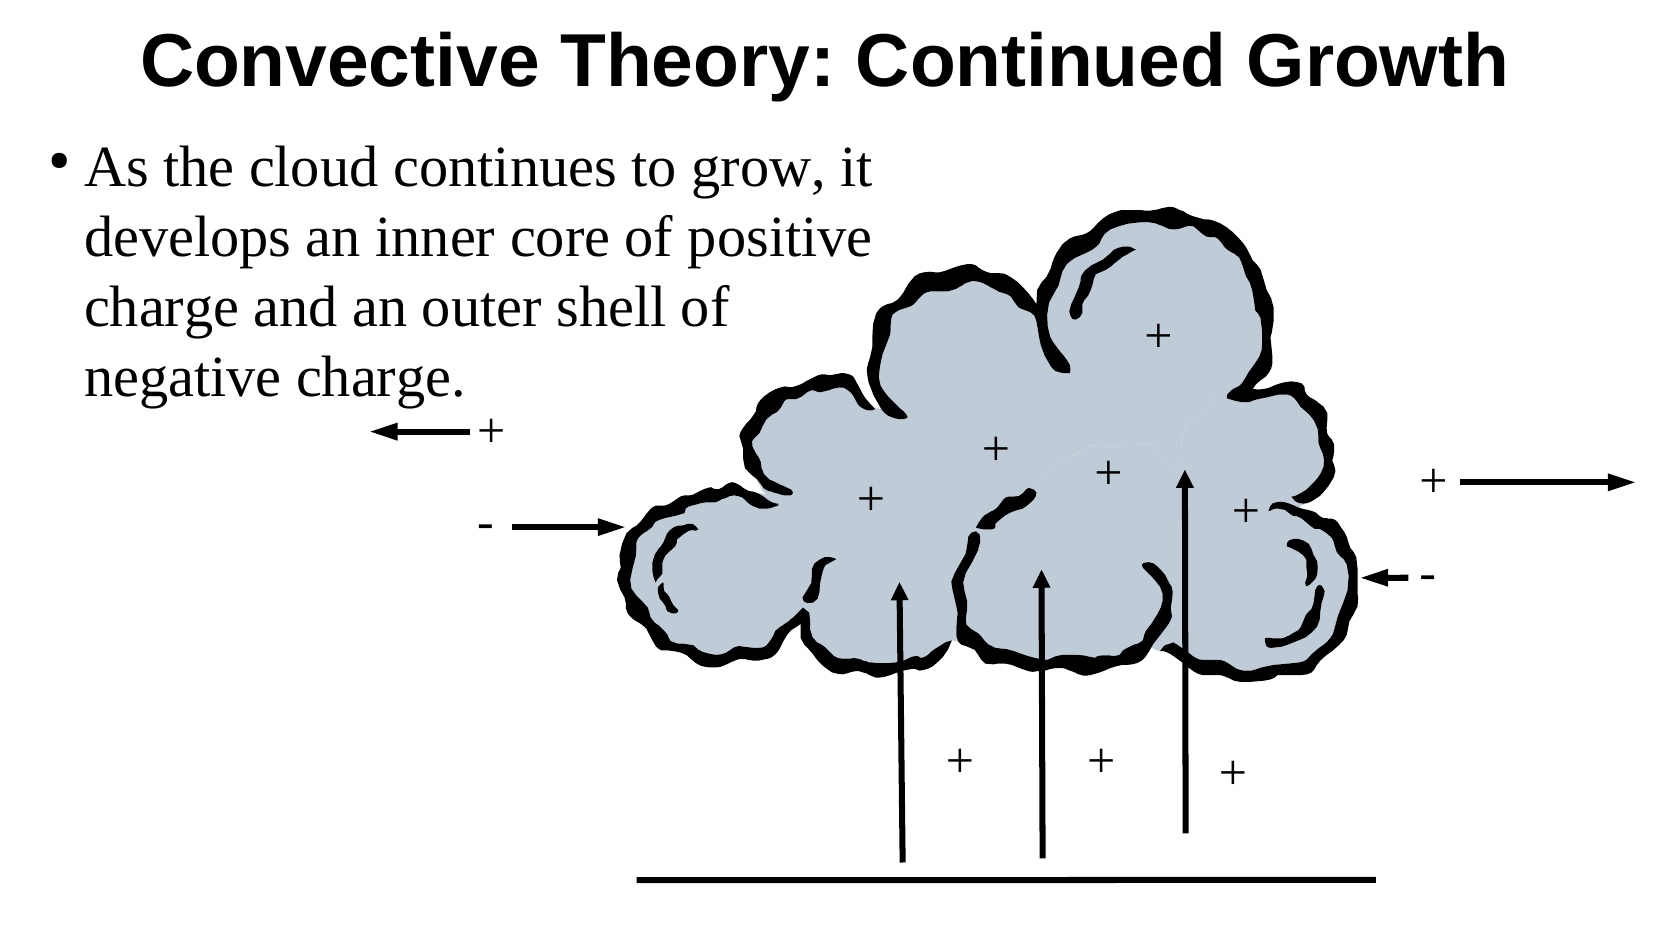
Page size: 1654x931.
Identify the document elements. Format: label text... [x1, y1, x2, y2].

text_box + - [462, 389, 638, 557]
text_box + - [1404, 440, 1530, 608]
text_box + [967, 407, 1043, 483]
text_box + [931, 719, 994, 796]
text_box + [1217, 469, 1268, 546]
text_box + [1072, 719, 1148, 796]
text_box As the cloud continues to grow, it develops an inner core of positive charge and an outer shell of negative charge. [10, 120, 912, 416]
picture [611, 203, 1362, 686]
text_box + [842, 457, 918, 533]
text_box + [1129, 294, 1205, 371]
text_box + [1203, 732, 1292, 808]
text_box + [1079, 432, 1143, 508]
title Convective Theory: Continued Growth [0, 5, 1654, 107]
